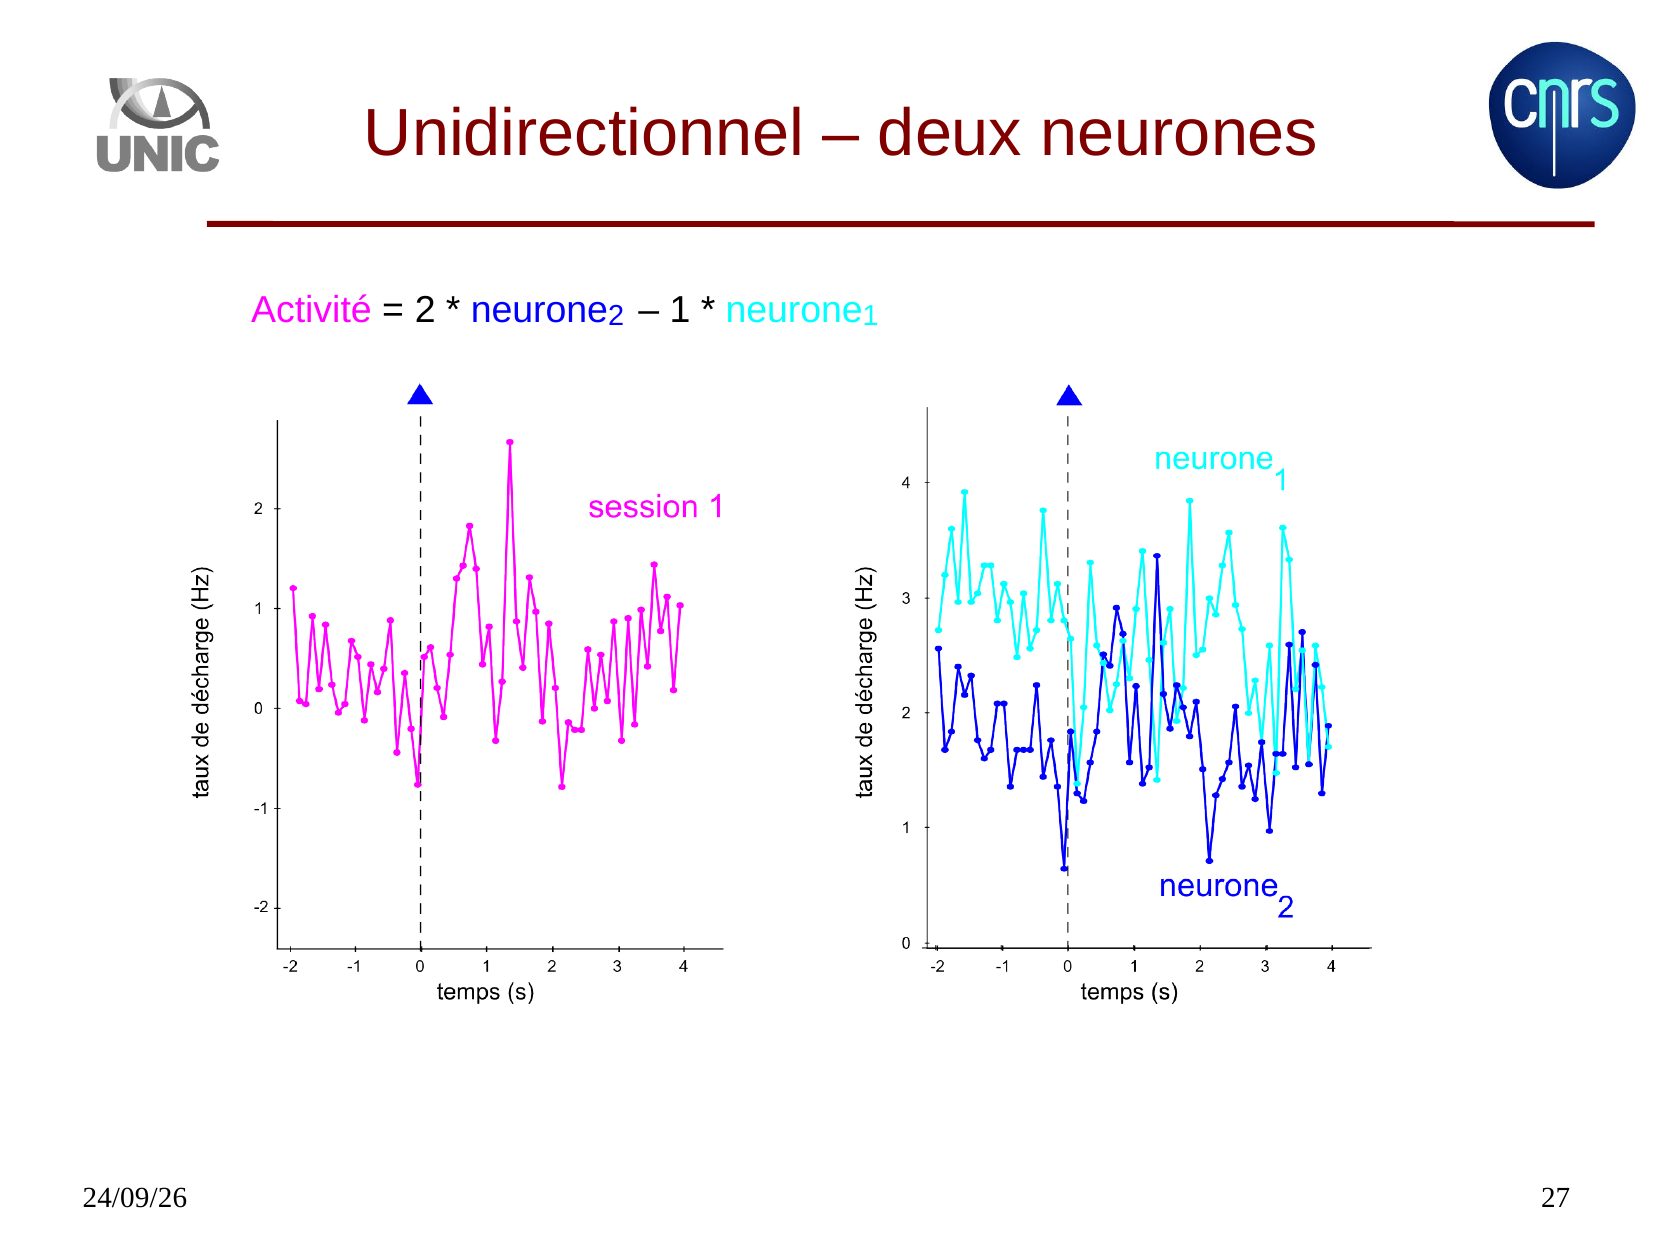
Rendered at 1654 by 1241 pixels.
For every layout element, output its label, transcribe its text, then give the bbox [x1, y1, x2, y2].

text_box Unidirectionnel – deux neurones [206, 88, 1477, 207]
picture [1488, 41, 1636, 189]
text_box 13/02/12 [82, 1180, 468, 1215]
text_box <numéro> [1185, 1180, 1571, 1215]
text_box Activité = 2 * neurone2 – 1 * neurone1 [236, 264, 975, 357]
picture [191, 383, 1372, 1004]
picture [89, 65, 226, 187]
